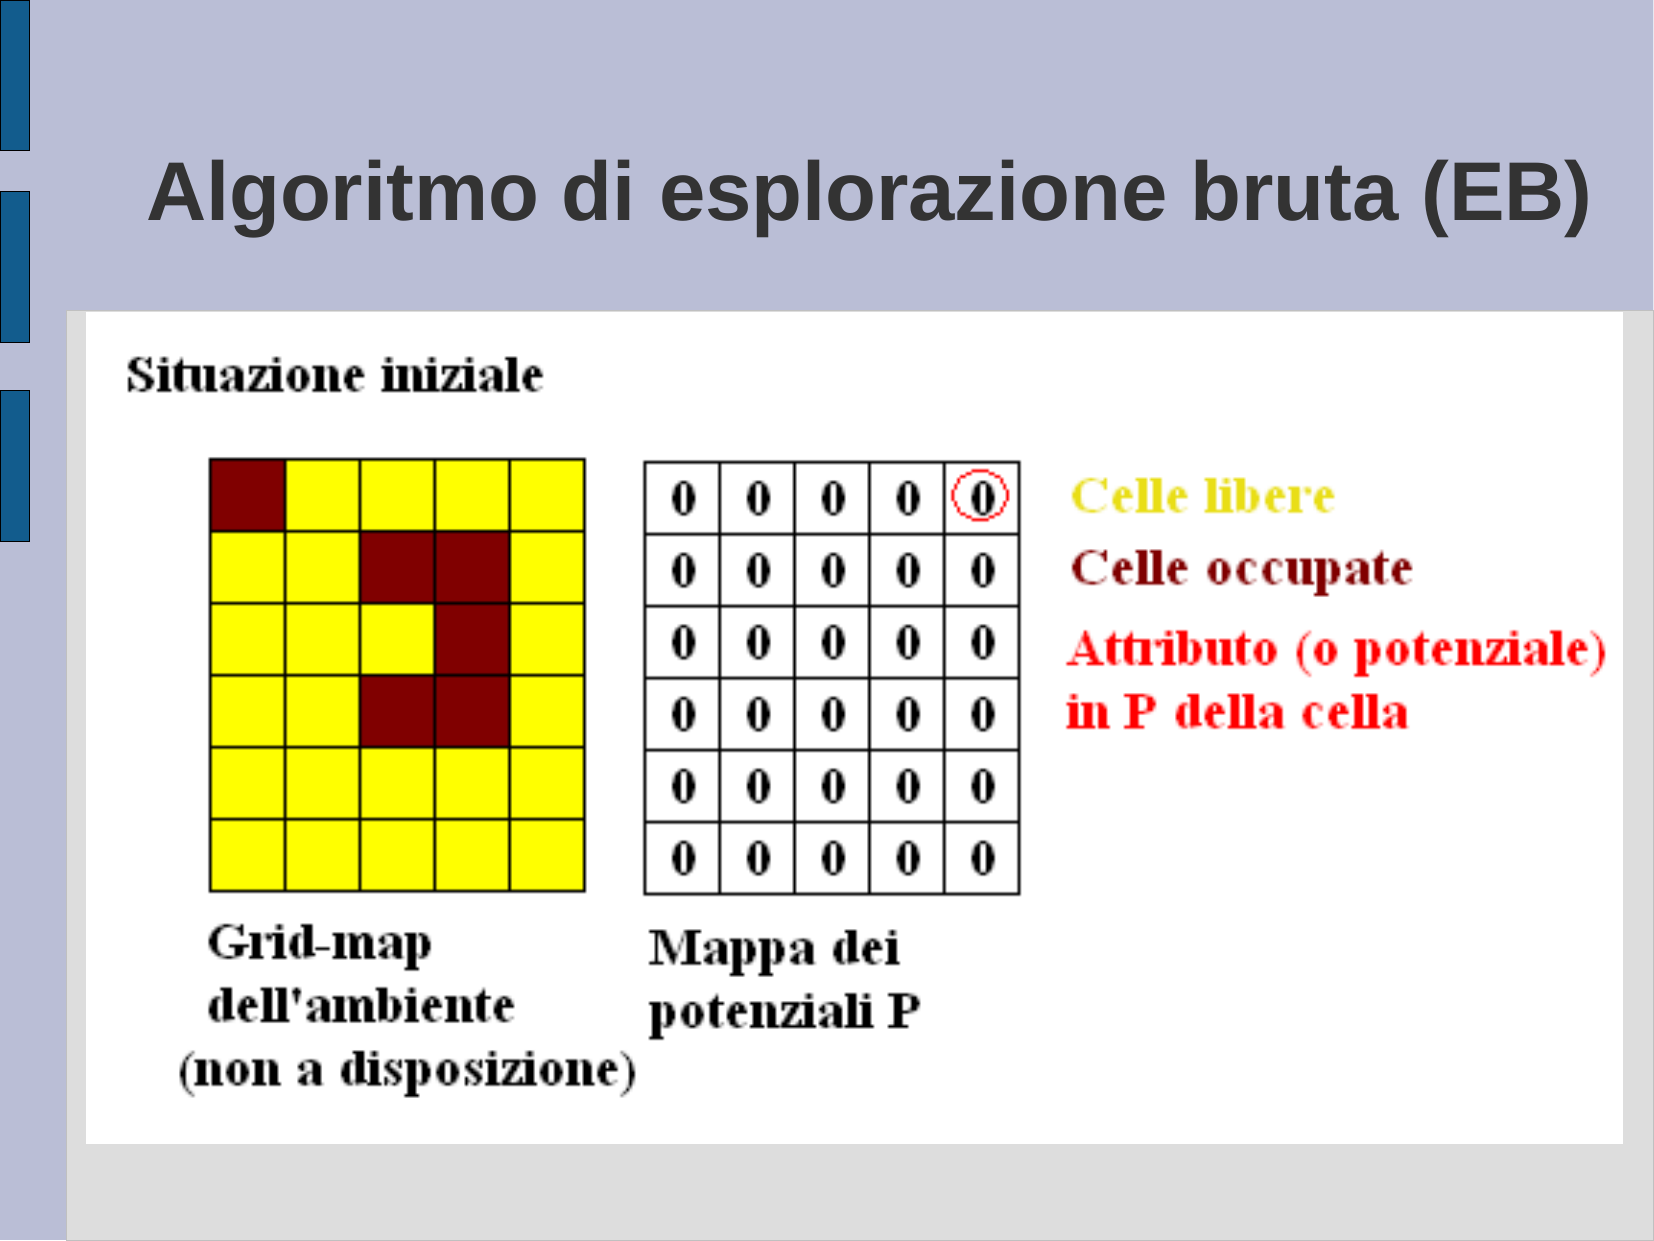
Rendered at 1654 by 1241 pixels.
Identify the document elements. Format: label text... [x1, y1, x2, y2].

title Algoritmo di esplorazione bruta (EB) [118, 88, 1623, 296]
picture [86, 312, 1623, 1144]
